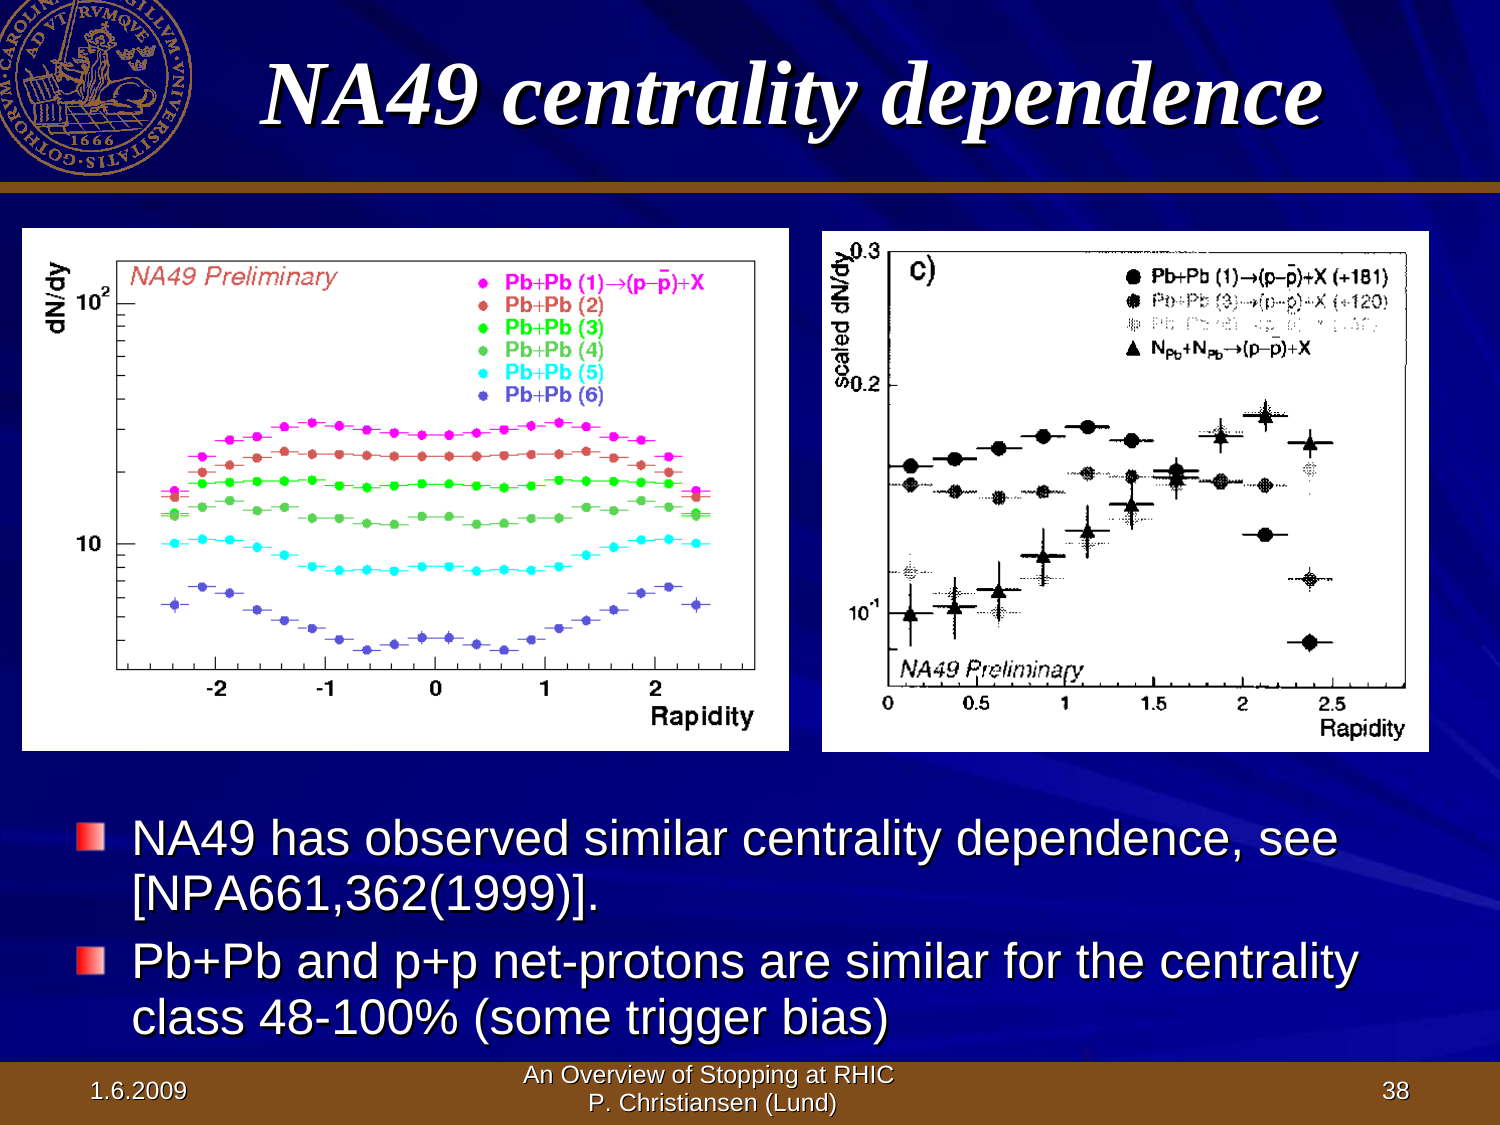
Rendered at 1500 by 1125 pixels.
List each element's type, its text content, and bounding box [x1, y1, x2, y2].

title NA49 centrality dependence [182, 7, 1405, 181]
list NA49 has observed similar centrality dependence, see [NPA661,362(1999)]. Pb+Pb and p+p net-protons are similar for the centrality class 48-100% (some trigger bias) [75, 809, 1426, 1046]
picture [1, 193, 1500, 1062]
picture [0, 0, 1500, 182]
